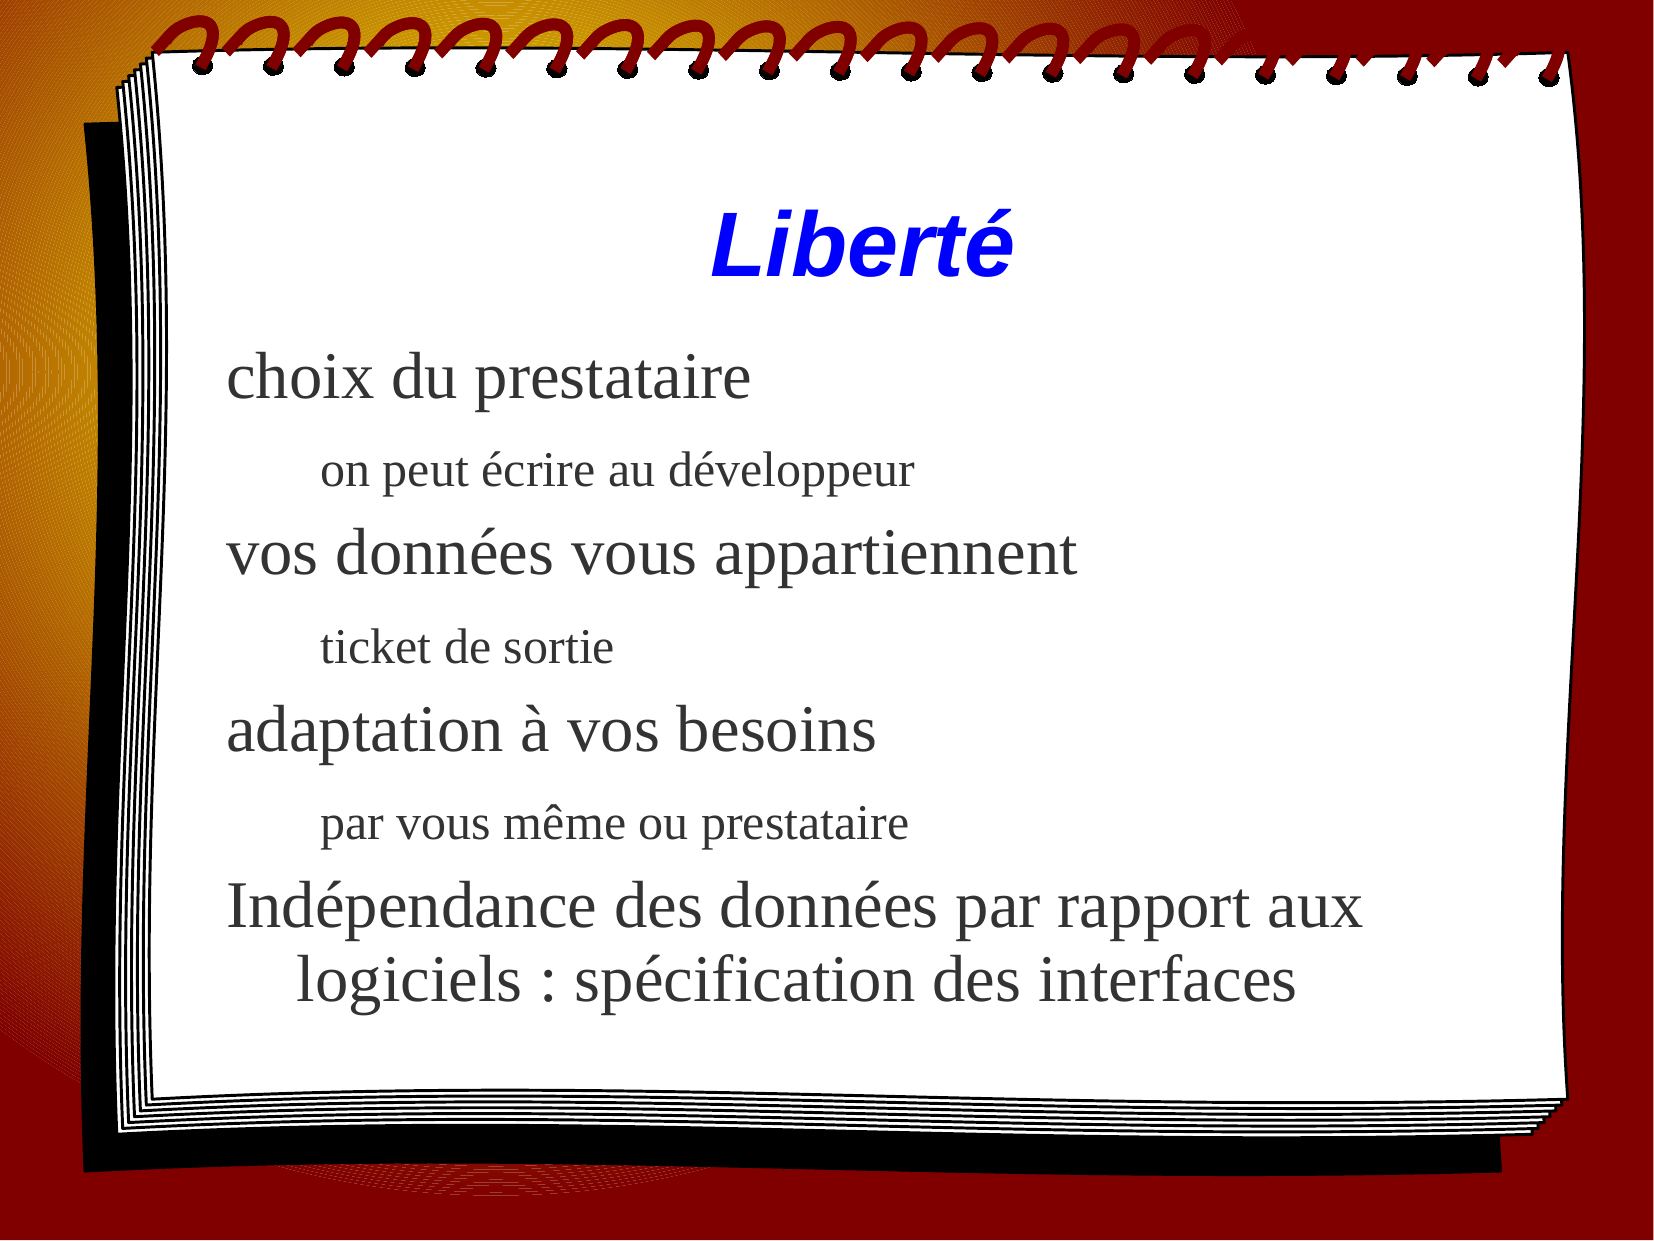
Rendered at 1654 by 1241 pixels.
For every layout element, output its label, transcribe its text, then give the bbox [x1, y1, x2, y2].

list choix du prestataire on peut écrire au développeur vos données vous appartiennent ticket de sortie adaptation à vos besoins par vous même ou prestataire Indépendance des données par rapport aux logiciels : spécification des interfaces [214, 338, 1506, 1063]
title Liberté [215, 143, 1511, 346]
